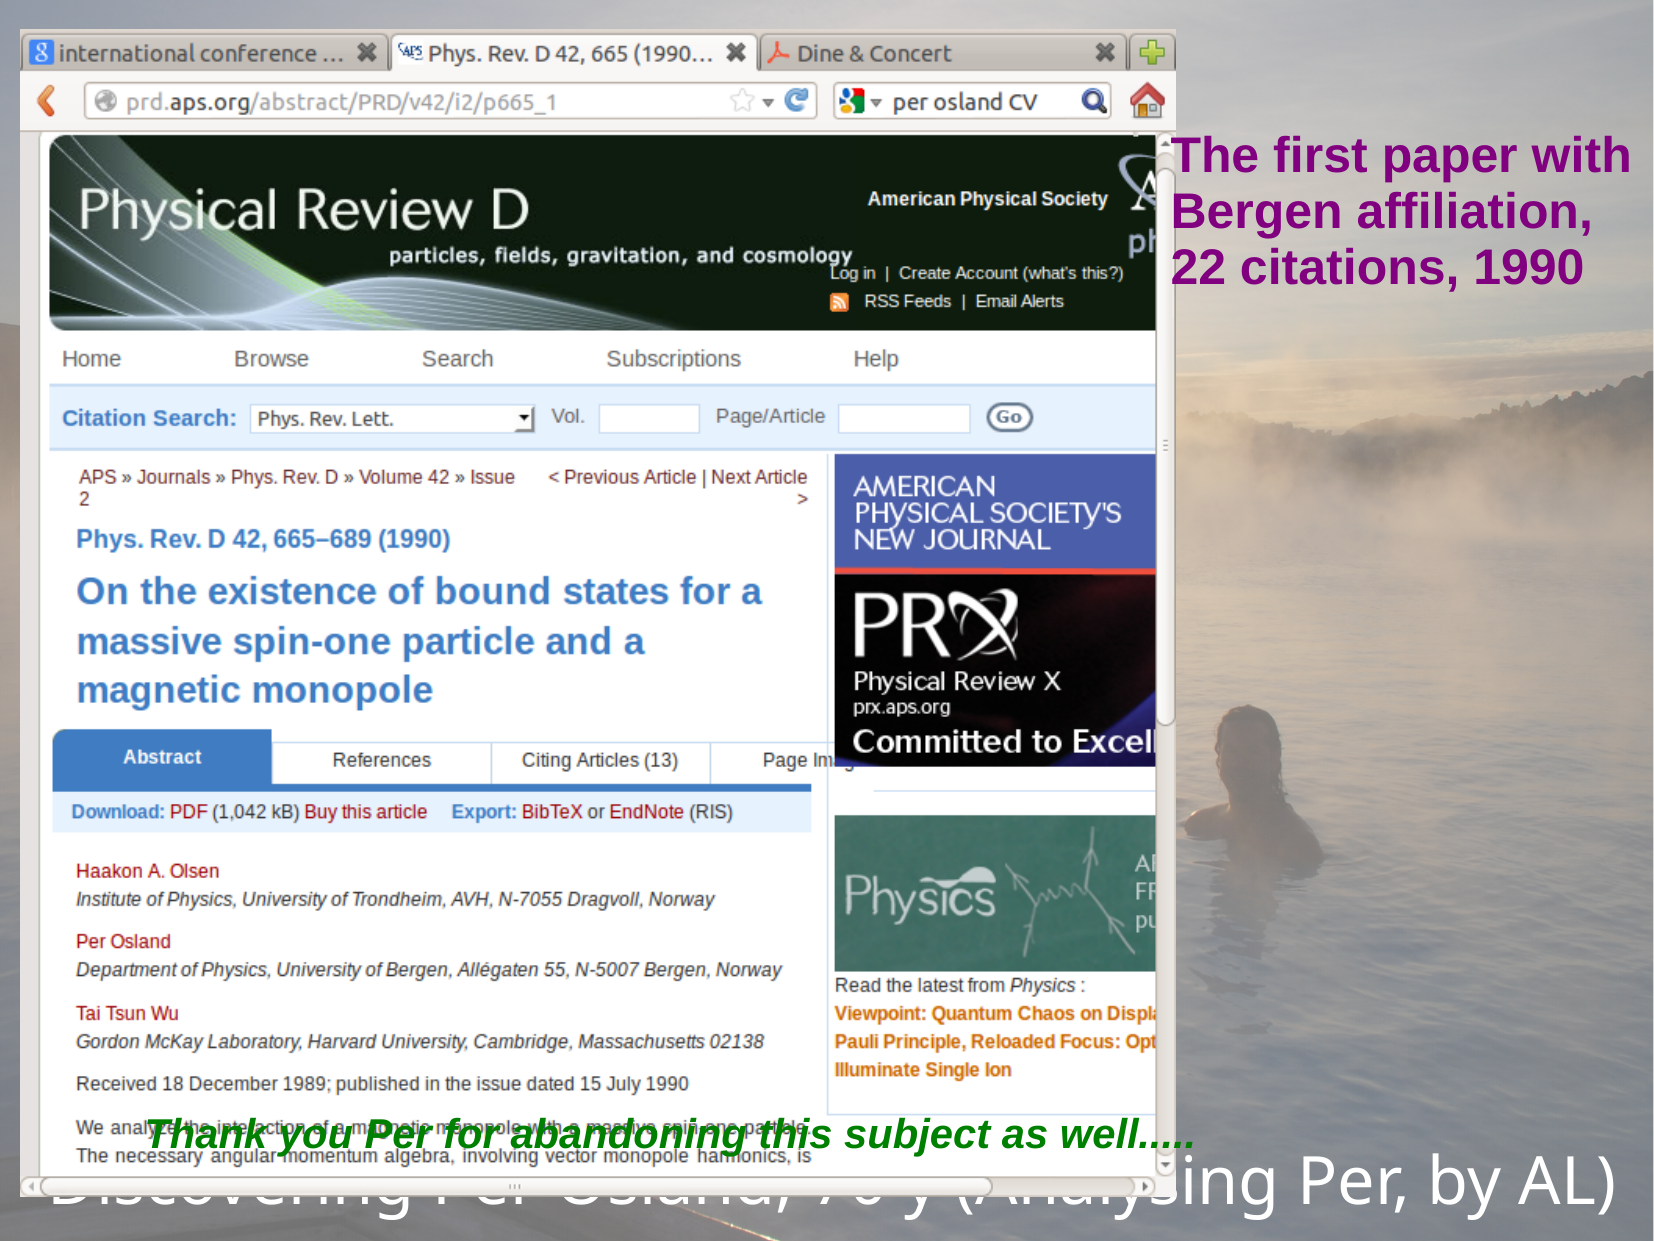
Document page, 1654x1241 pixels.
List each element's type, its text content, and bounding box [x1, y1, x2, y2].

picture [20, 29, 1176, 1197]
text_box Thank you Per for abandoning this subject as well..... [129, 1103, 1212, 1165]
text_box The first paper with Bergen affiliation, 22 citations, 1990 [1155, 120, 1648, 303]
